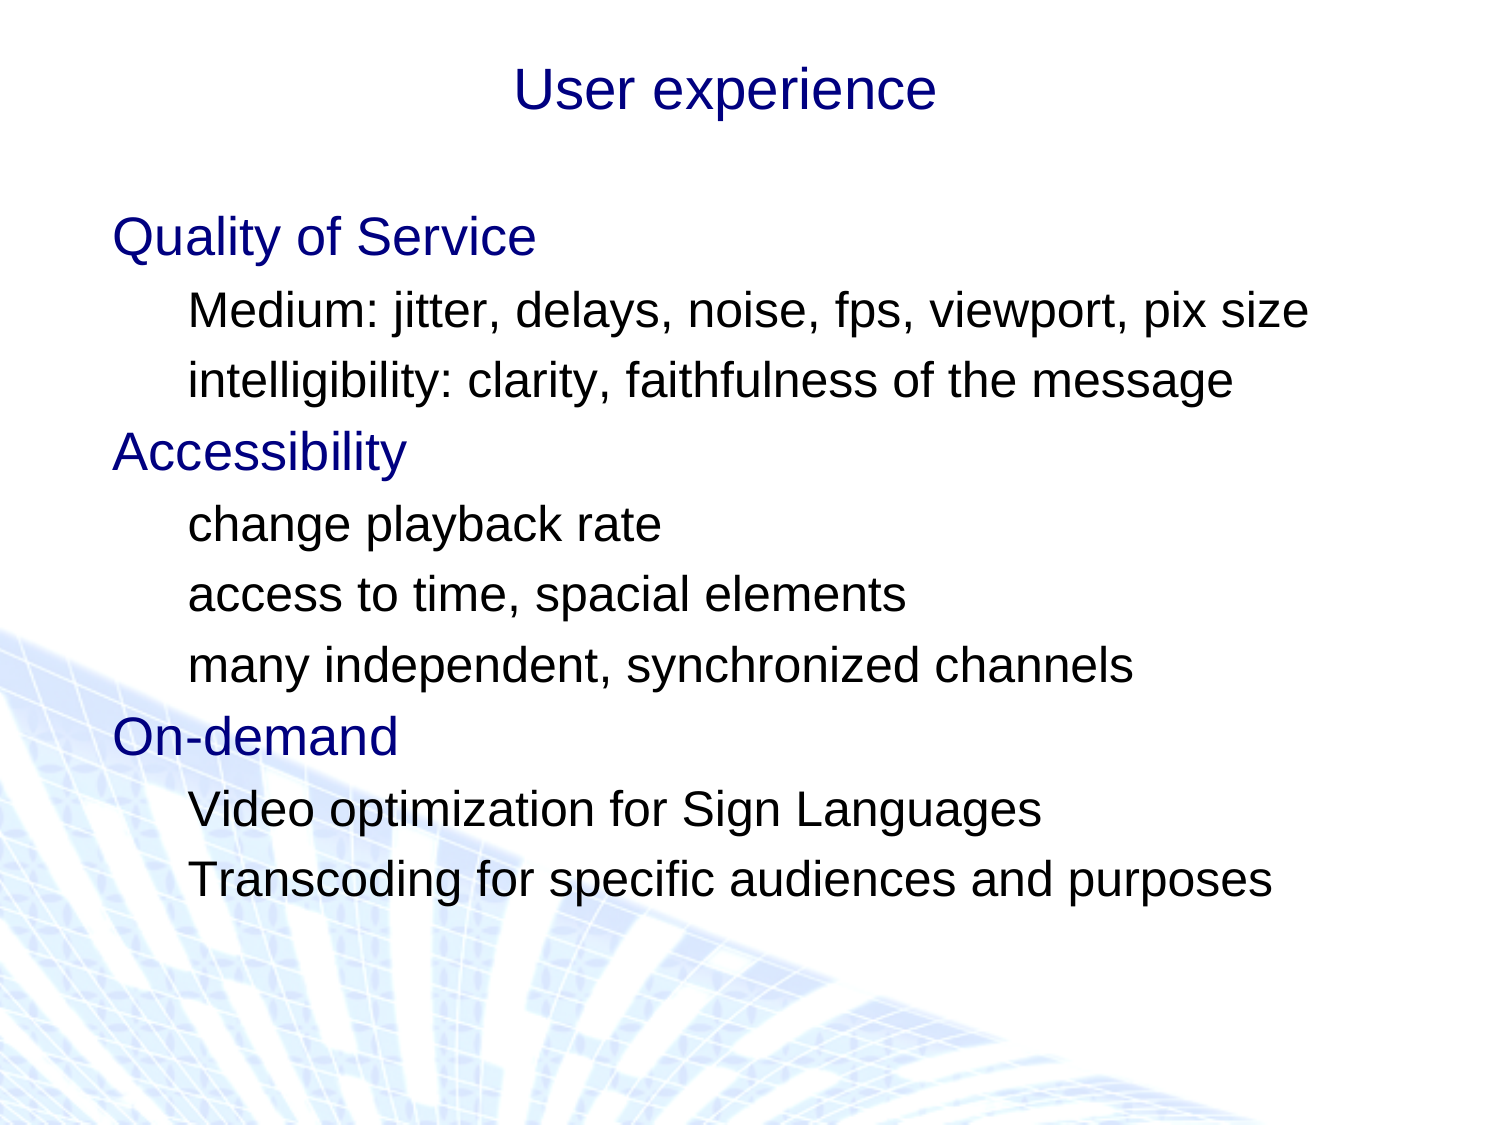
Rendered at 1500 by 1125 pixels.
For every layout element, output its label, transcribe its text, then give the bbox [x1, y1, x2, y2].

title User experience [88, 8, 1364, 170]
picture [0, 600, 1306, 1125]
list Quality of Service Medium: jitter, delays, noise, fps, viewport, pix size intelligibility: clarity, faithfulness of the message Accessibility change playback rate access to time, spacial elements many independent, synchronized channels On-demand Video optimization for Sign Languages Transcoding for specific audiences and purposes [112, 206, 1388, 990]
